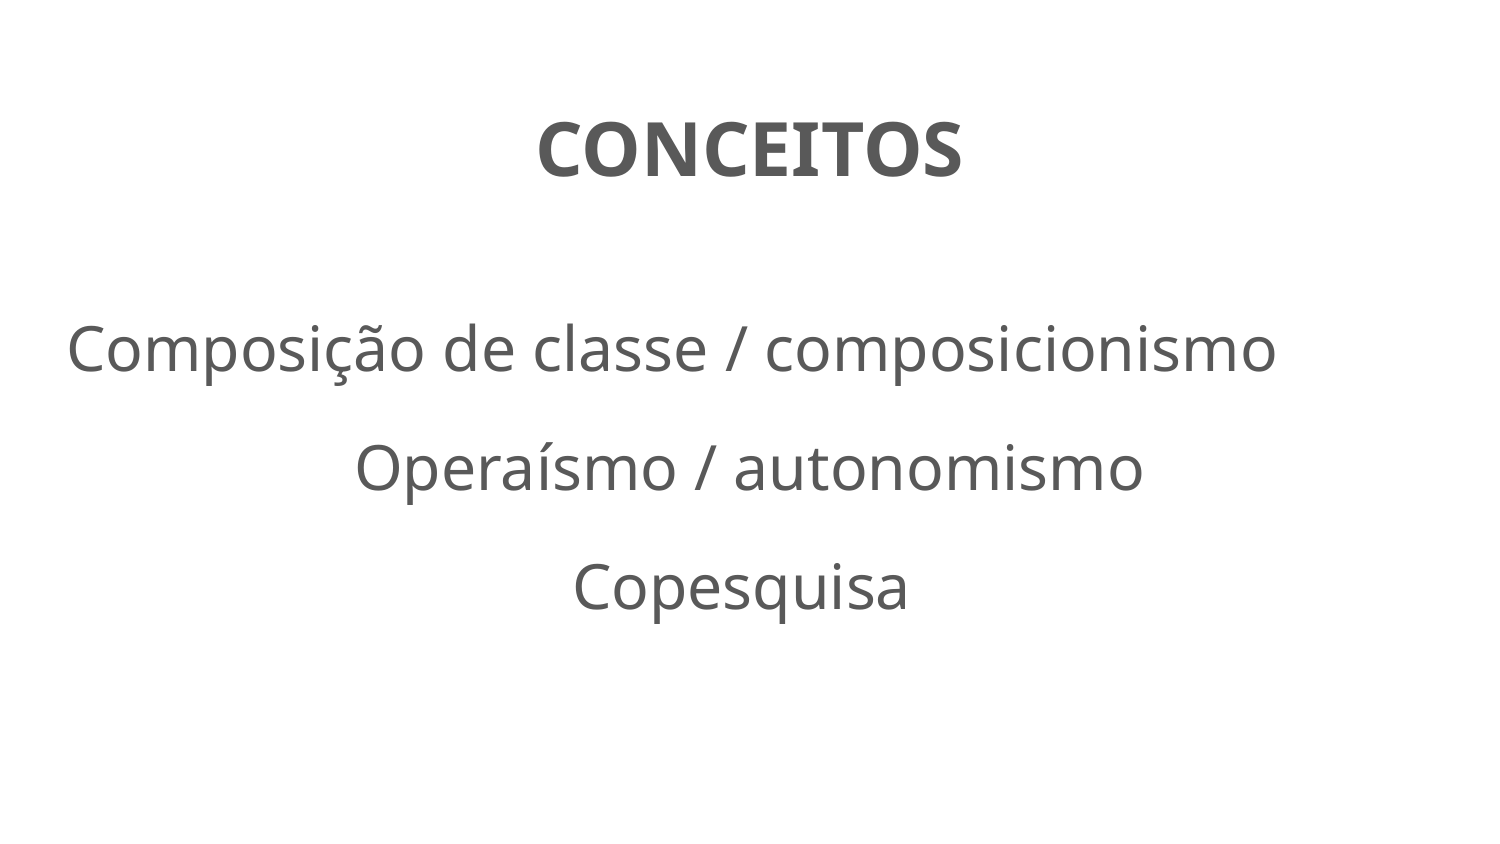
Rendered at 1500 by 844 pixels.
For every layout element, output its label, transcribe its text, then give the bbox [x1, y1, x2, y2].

title CONCEITOS [51, 72, 1449, 167]
list Composição de classe / composicionismo Operaísmo / autonomismo Copesquisa [51, 189, 1449, 750]
